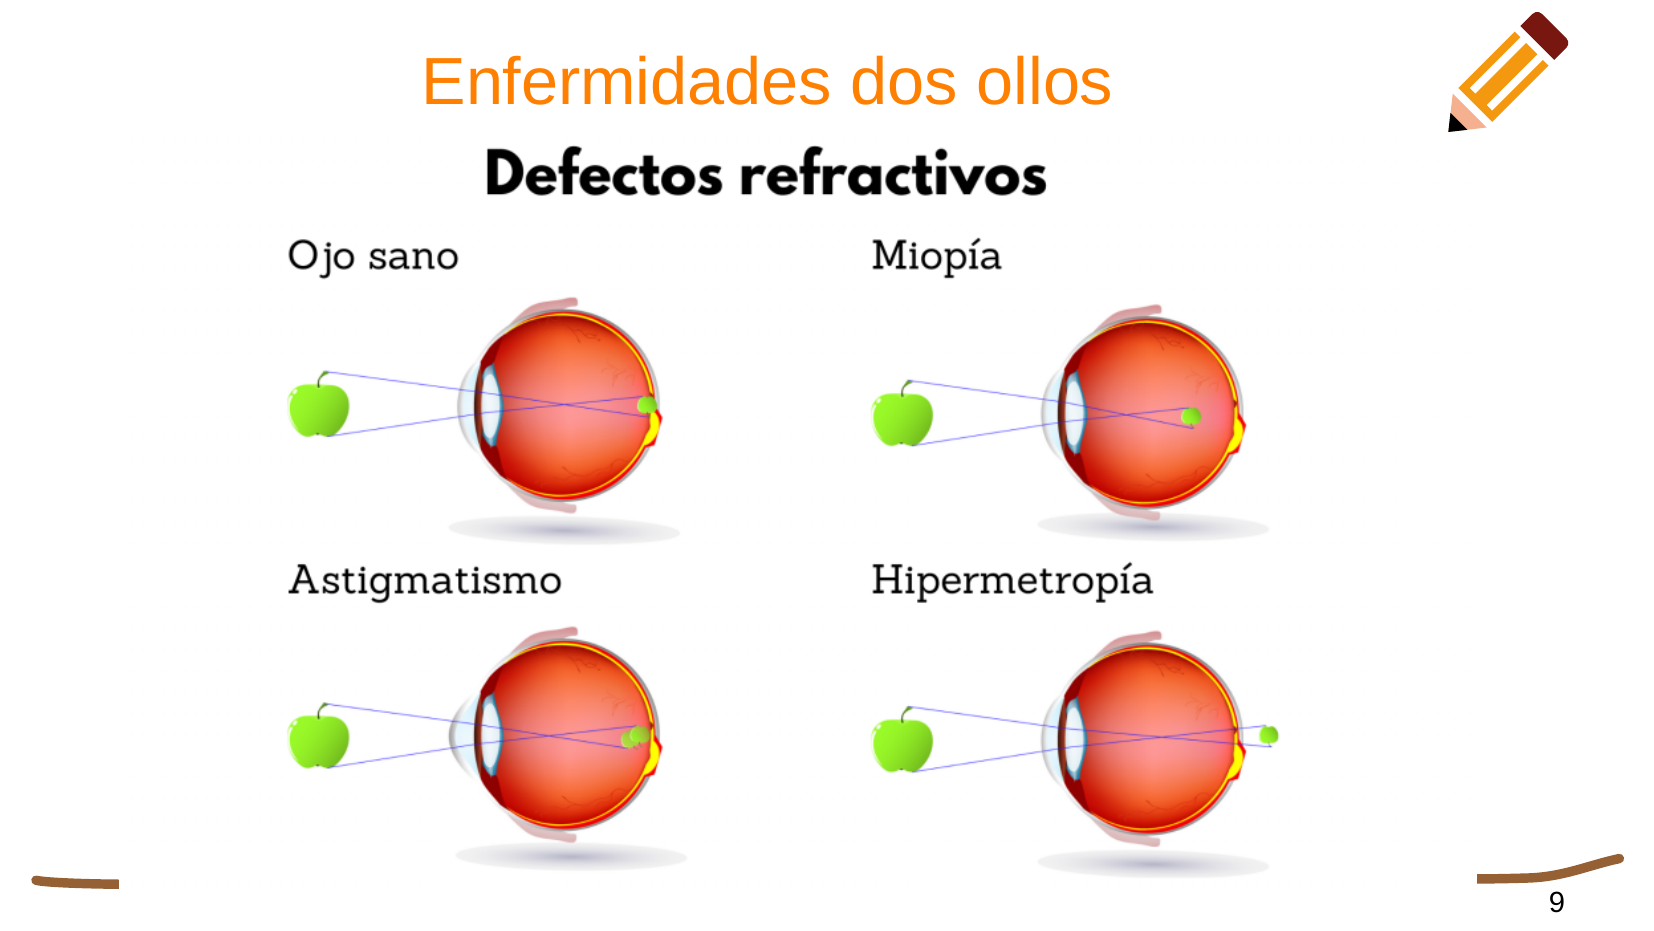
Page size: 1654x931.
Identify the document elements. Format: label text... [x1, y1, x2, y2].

title Enfermidades dos ollos [88, 29, 1447, 133]
picture [119, 132, 1477, 897]
